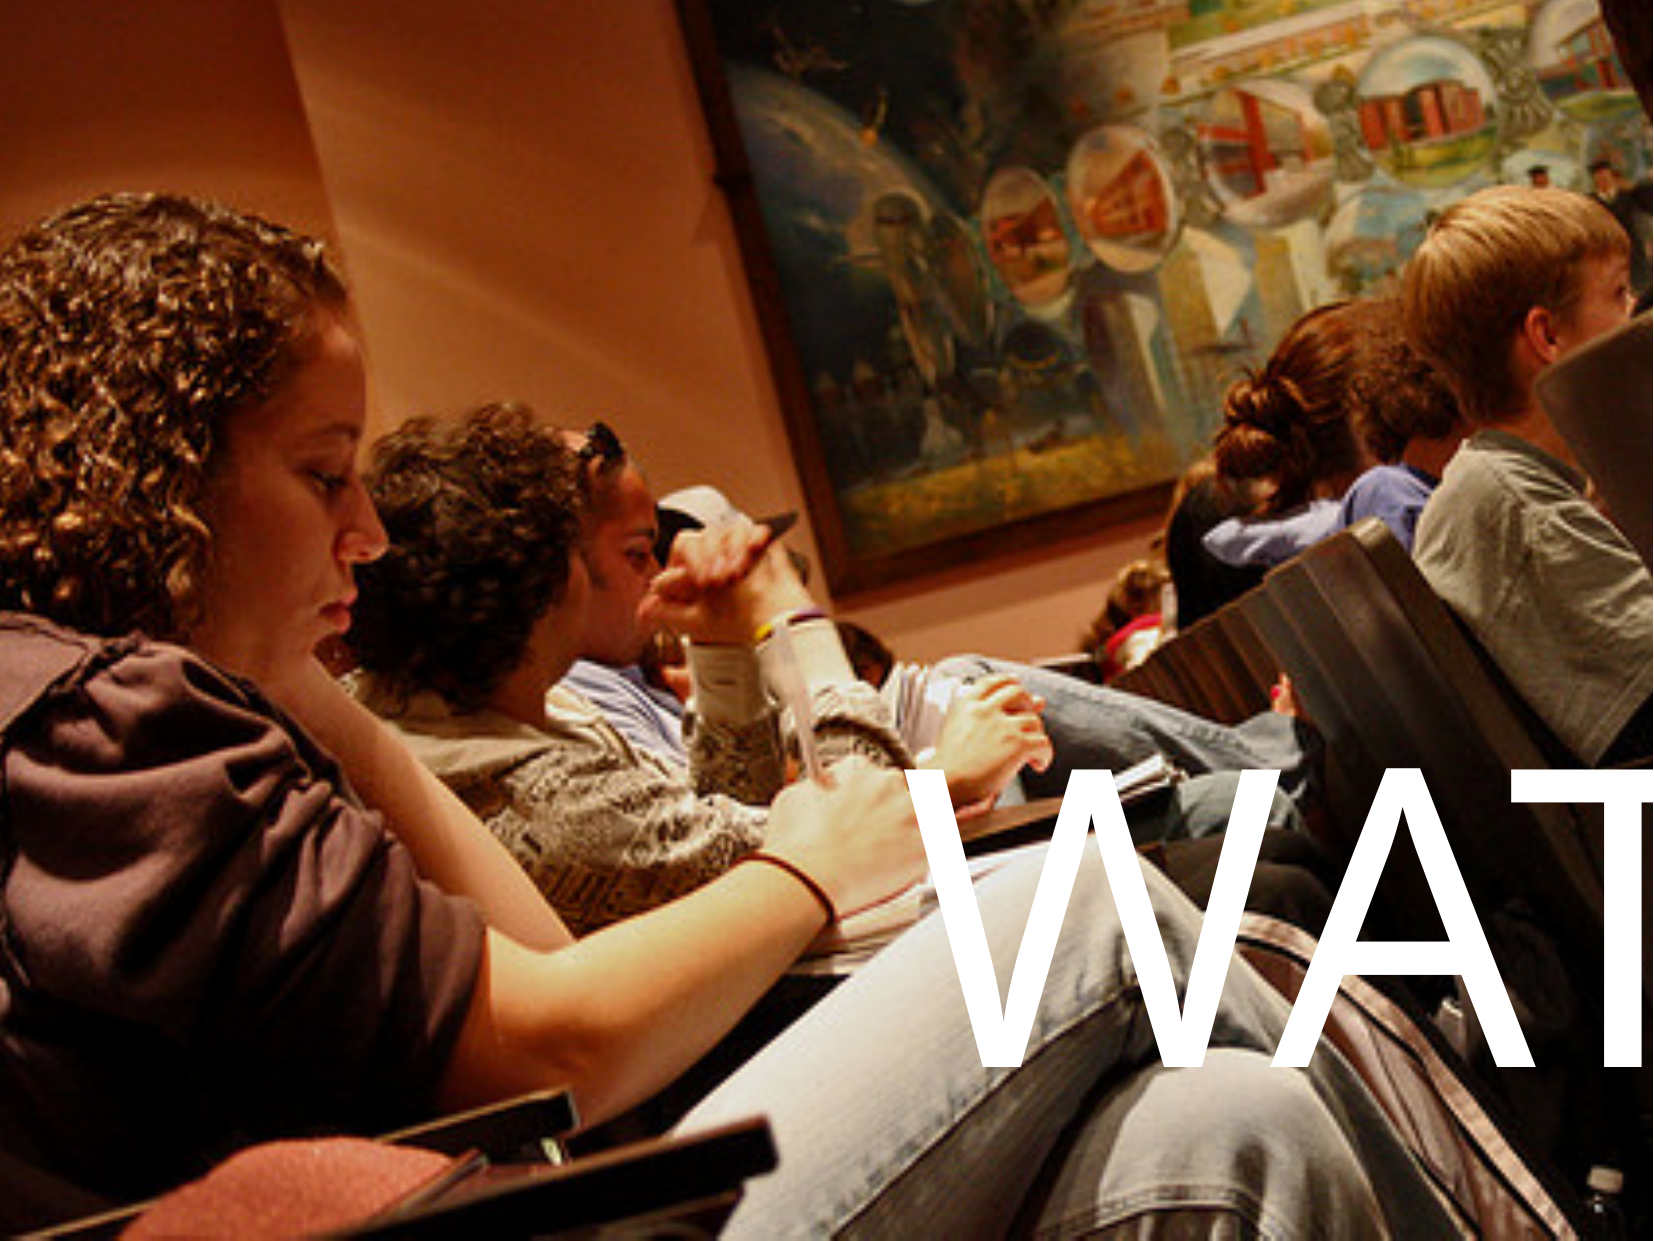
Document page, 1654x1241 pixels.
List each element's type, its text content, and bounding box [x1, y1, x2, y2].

picture [0, 0, 1653, 1241]
list WAT [409, 750, 1653, 1241]
